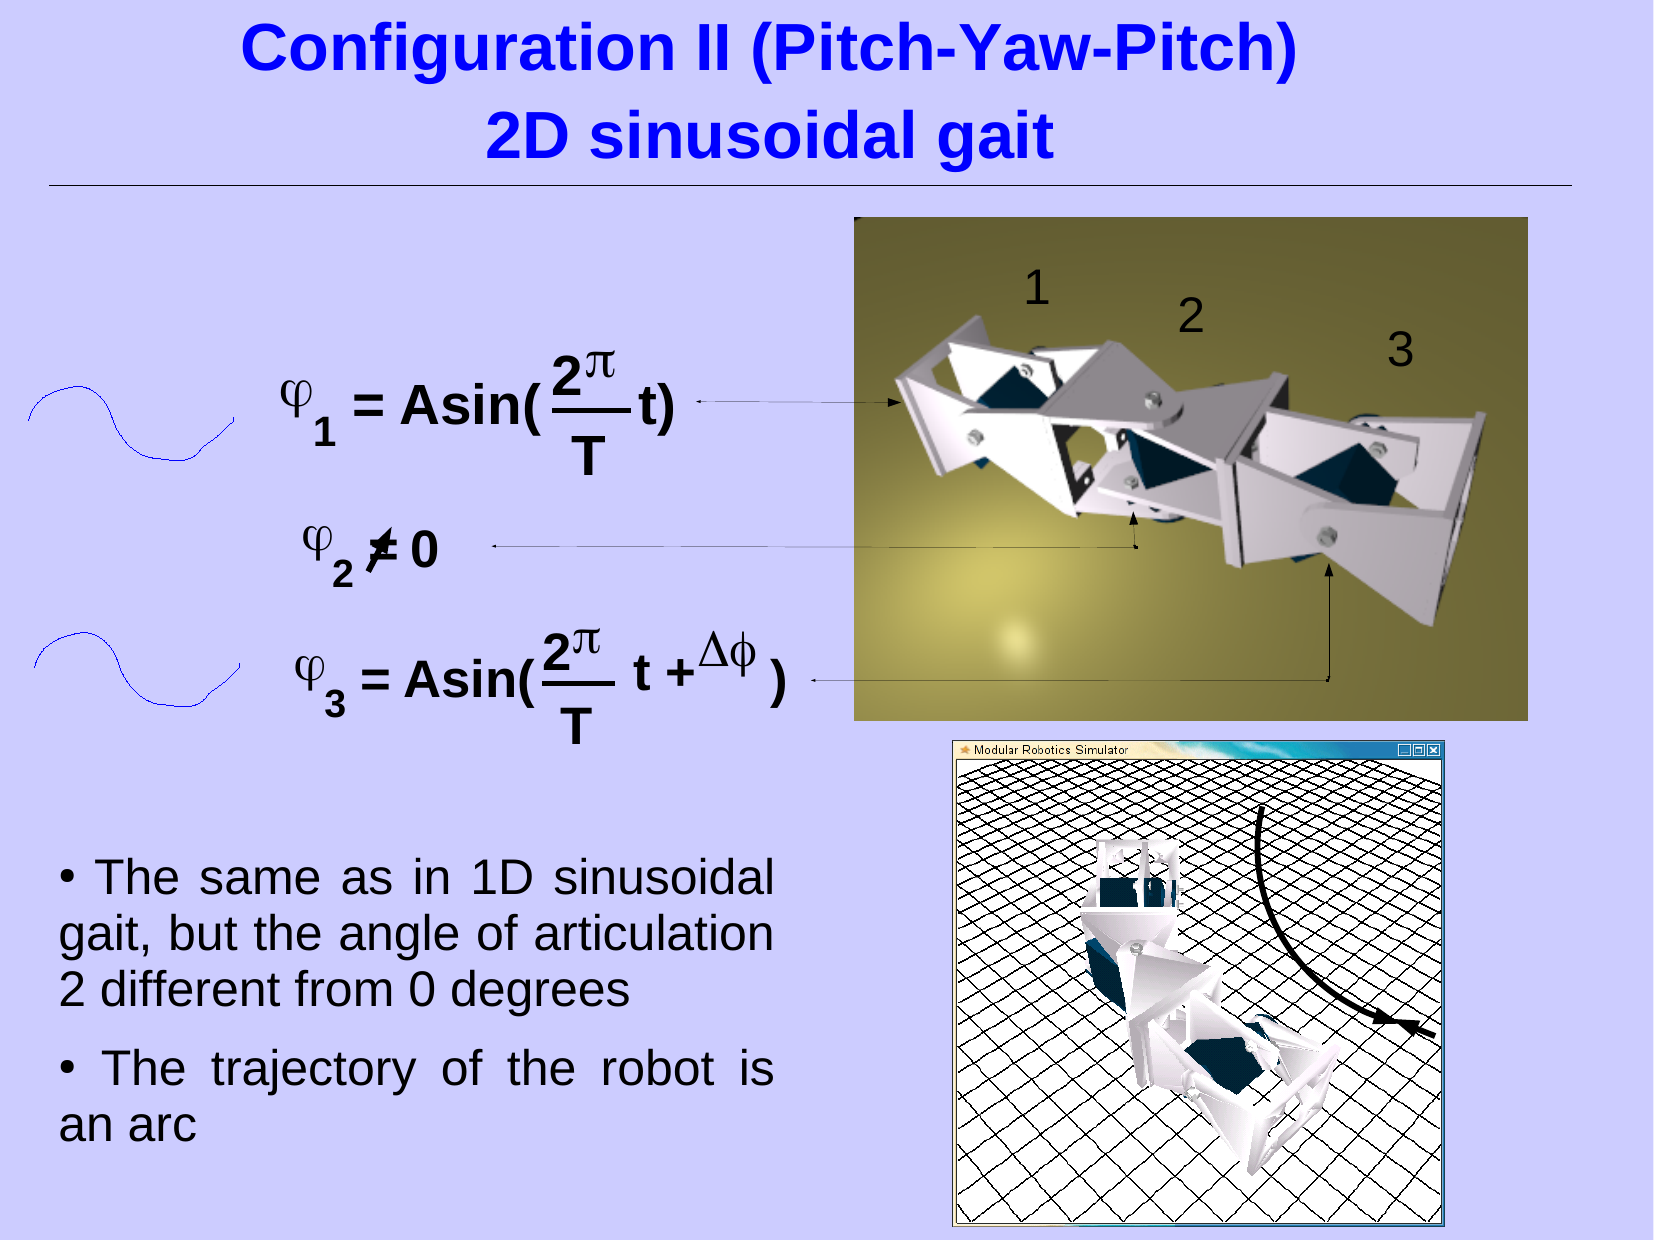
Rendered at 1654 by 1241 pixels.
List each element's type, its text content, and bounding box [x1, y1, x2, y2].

text_box Asin( [403, 649, 535, 718]
text_box p [572, 616, 602, 686]
picture [952, 740, 1445, 1227]
text_box 2 [551, 344, 584, 418]
text_box T [560, 696, 594, 765]
text_box The same as in 1D sinusoidal gait, but the angle of articulation 2 different from 0 degrees The trajectory of the robot is an arc [58, 849, 776, 1152]
text_box ) [770, 649, 788, 718]
text_box 2 [1177, 286, 1206, 350]
text_box T [571, 424, 607, 498]
text_box j [301, 513, 334, 583]
text_box 0 [410, 519, 543, 588]
text_box 1 [312, 408, 337, 464]
text_box j [294, 643, 326, 713]
text_box 2 [332, 551, 355, 603]
text_box 3 [324, 681, 347, 733]
text_box Asin( [399, 373, 542, 447]
title Configuration II (Pitch-Yaw-Pitch) 2D sinusoidal gait [132, 0, 1408, 181]
text_box p [585, 338, 617, 413]
text_box = [352, 373, 387, 447]
text_box j [279, 367, 314, 442]
text_box 3 [1386, 321, 1415, 384]
text_box Df [697, 630, 758, 700]
text_box = [368, 519, 400, 588]
picture [854, 217, 1528, 721]
text_box 1 [1023, 259, 1051, 322]
text_box 2 [542, 622, 572, 691]
text_box t) [638, 373, 677, 447]
text_box t + [633, 642, 697, 711]
text_box = [360, 649, 392, 718]
